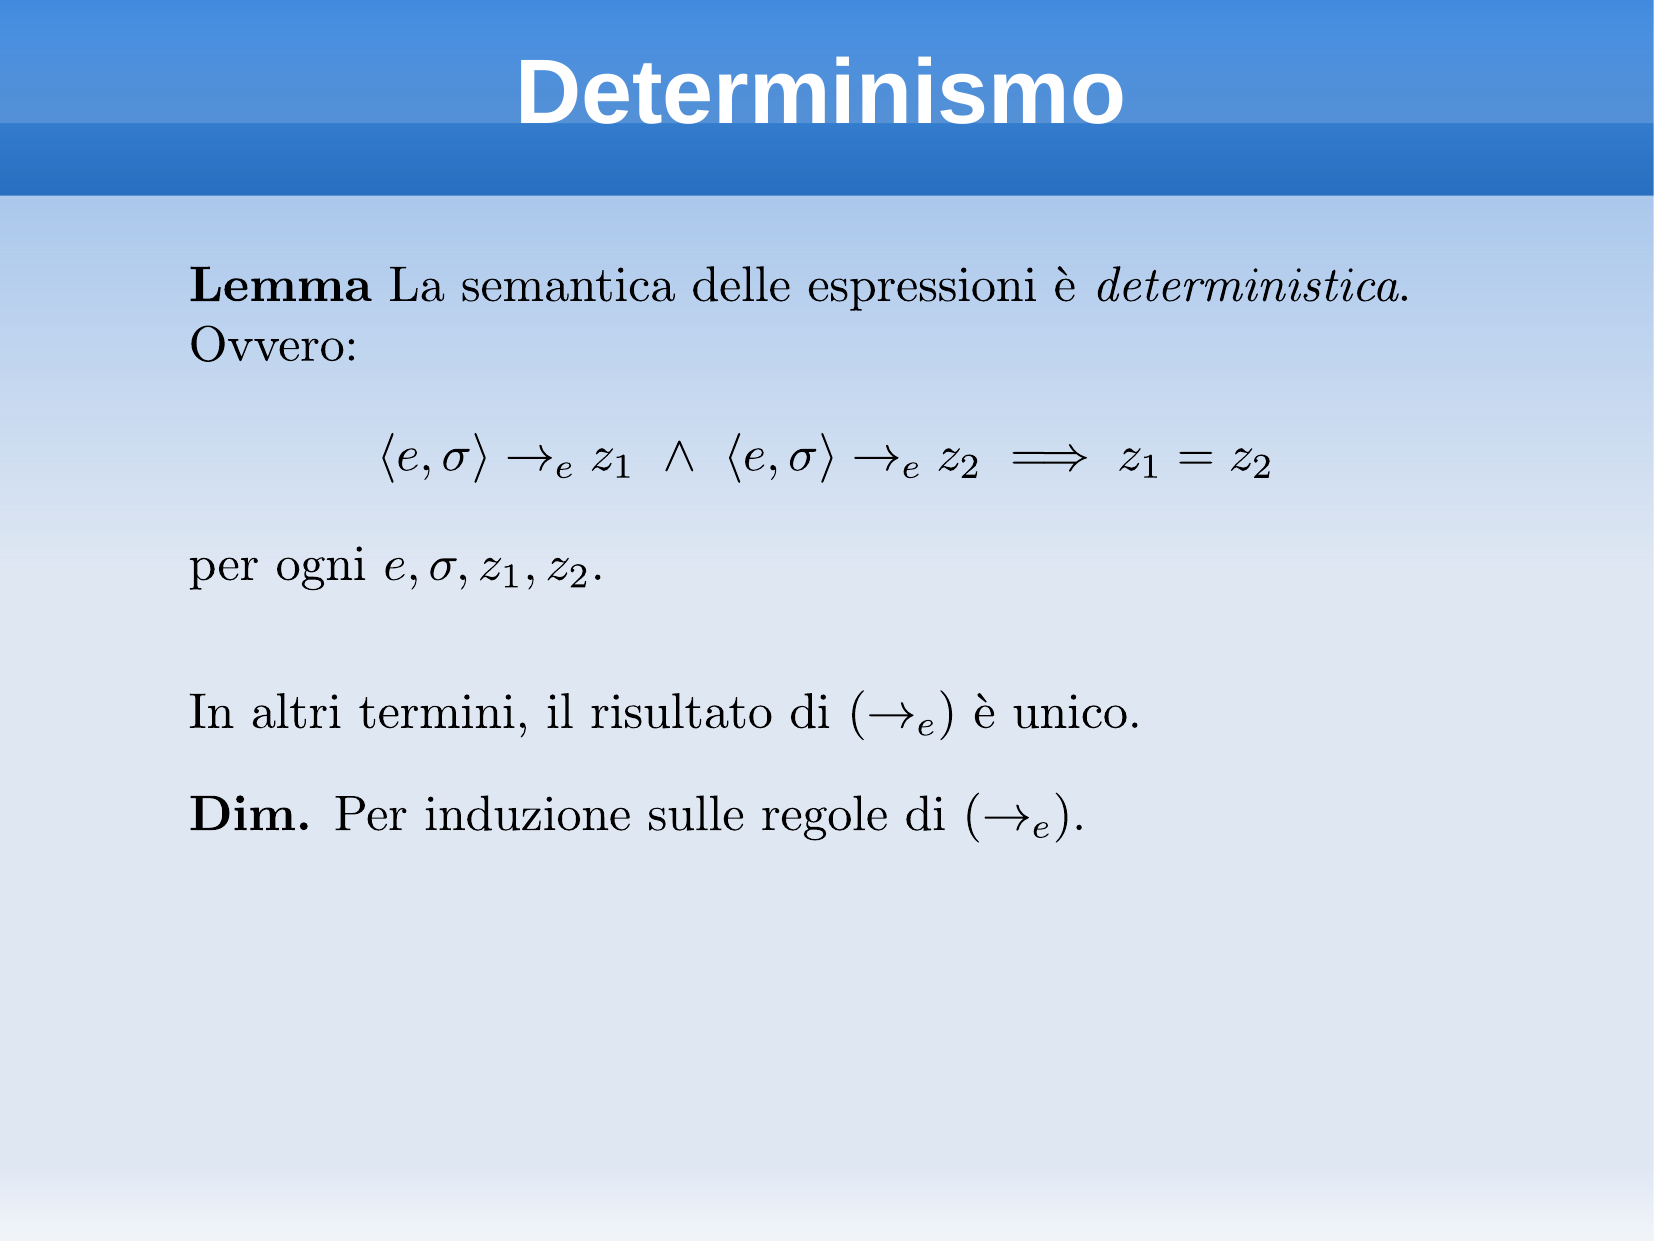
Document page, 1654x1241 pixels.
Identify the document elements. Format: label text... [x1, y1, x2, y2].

picture [0, 0, 1654, 1241]
title Determinismo [76, 0, 1565, 188]
text_box [188, 266, 1412, 843]
